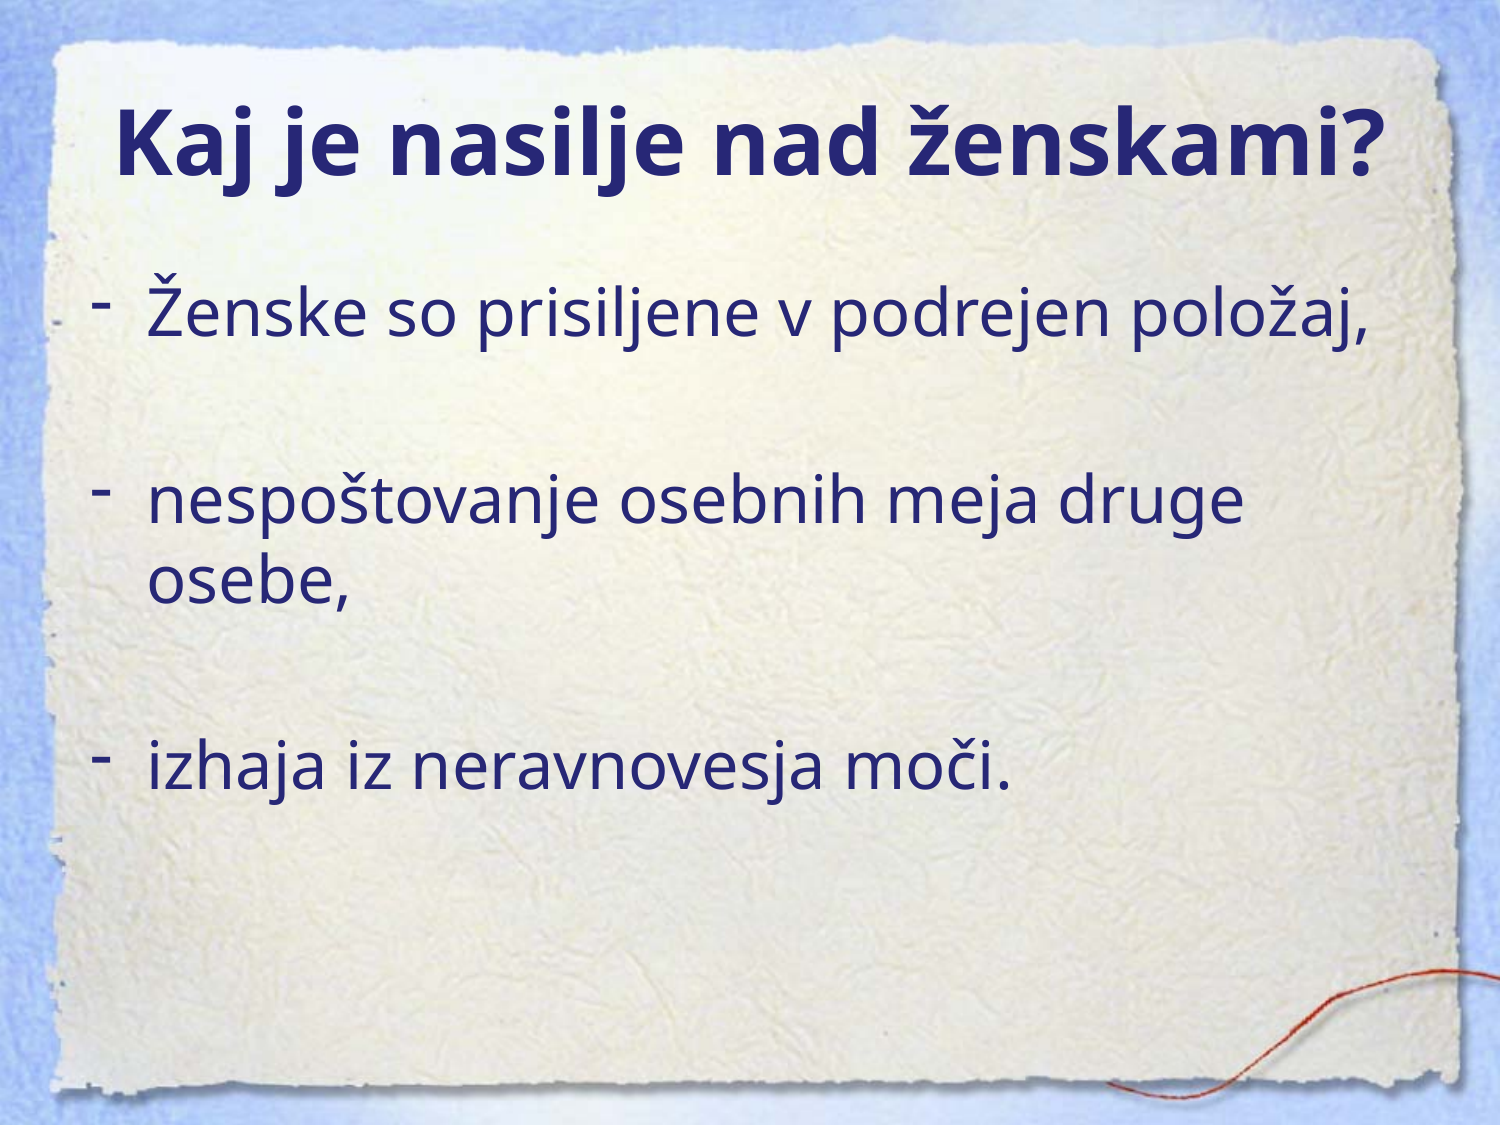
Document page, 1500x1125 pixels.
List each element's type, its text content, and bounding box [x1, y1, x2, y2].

title Kaj je nasilje nad ženskami? [75, 45, 1425, 233]
list Ženske so prisiljene v podrejen položaj, nespoštovanje osebnih meja druge osebe, izhaja iz neravnovesja moči. [75, 262, 1425, 1005]
picture [0, 0, 1500, 1125]
